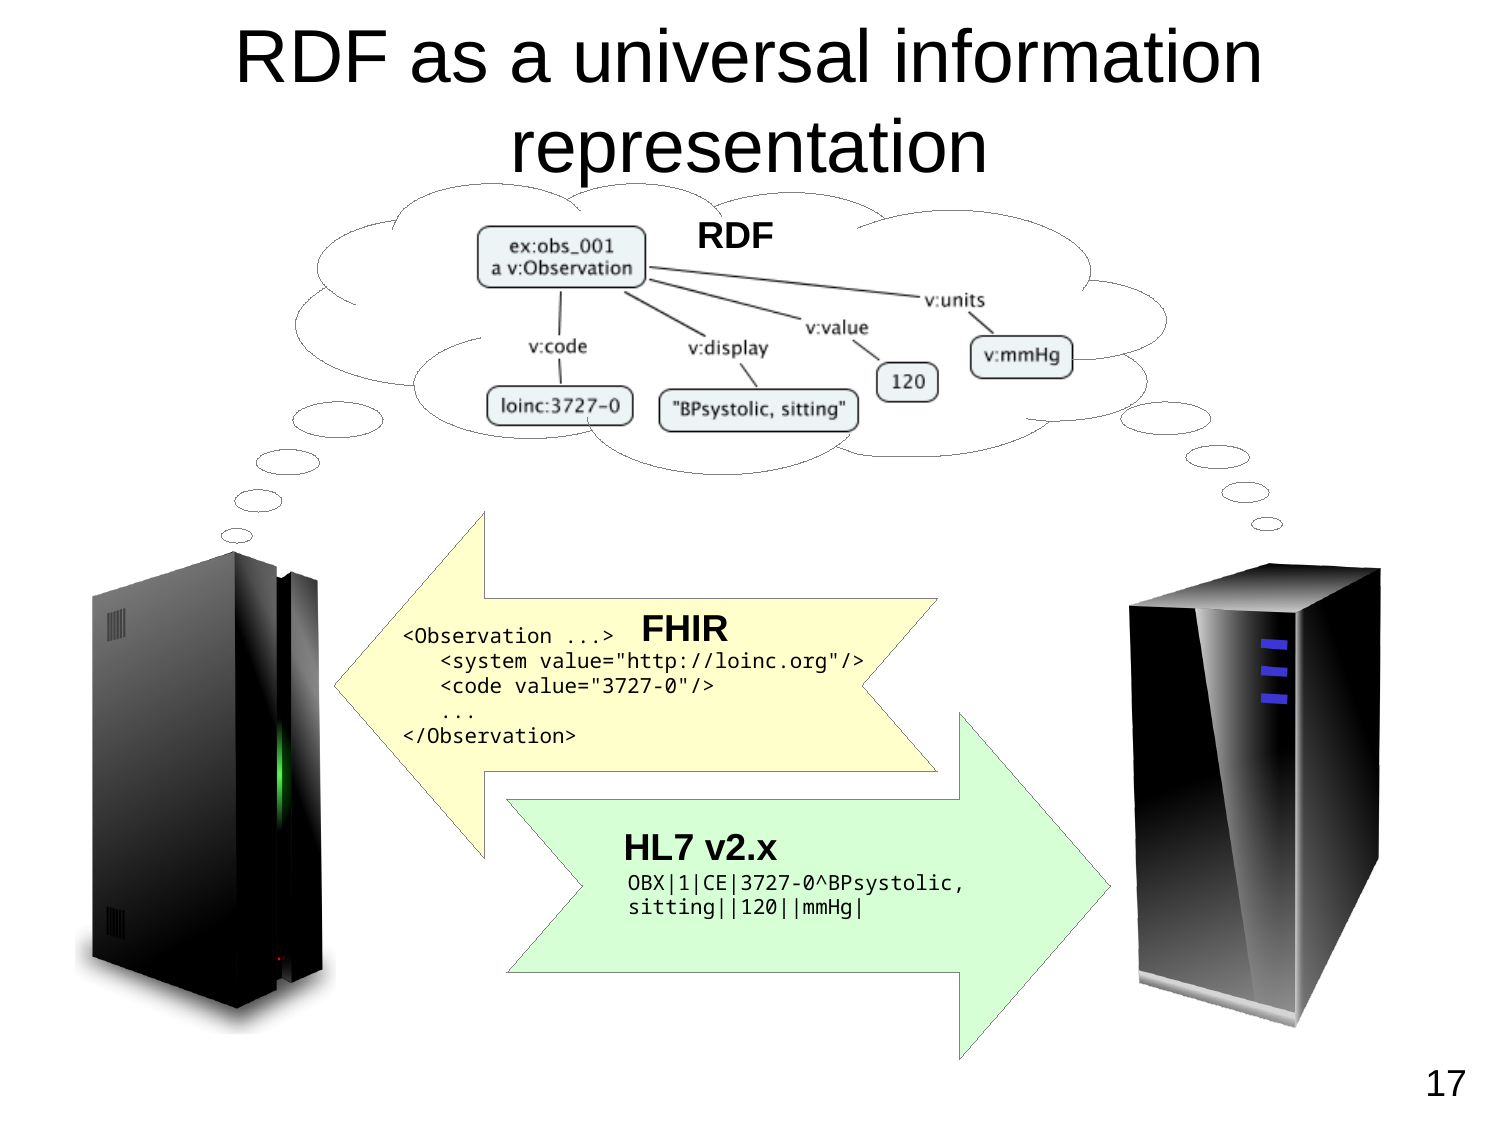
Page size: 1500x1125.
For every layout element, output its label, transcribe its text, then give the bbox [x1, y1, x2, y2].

picture [75, 539, 336, 1034]
text_box [394, 705, 938, 859]
text_box HL7 v2.x [608, 815, 793, 876]
title RDF as a universal information representation [75, 7, 1425, 188]
text_box [395, 511, 626, 614]
text_box [744, 598, 938, 665]
text_box [506, 712, 1111, 1060]
text_box <Observation ...> <system value="http://loinc.org"/> <code value="3727-0"/> ... </Observation> [387, 614, 880, 755]
text_box FHIR [626, 596, 744, 657]
picture [1129, 563, 1381, 1028]
text_box RDF [682, 203, 789, 264]
text_box OBX|1|CE|3727-0^BPsystolic, sitting||120||mmHg| [613, 861, 993, 964]
picture [468, 218, 1083, 442]
text_box [334, 624, 387, 747]
